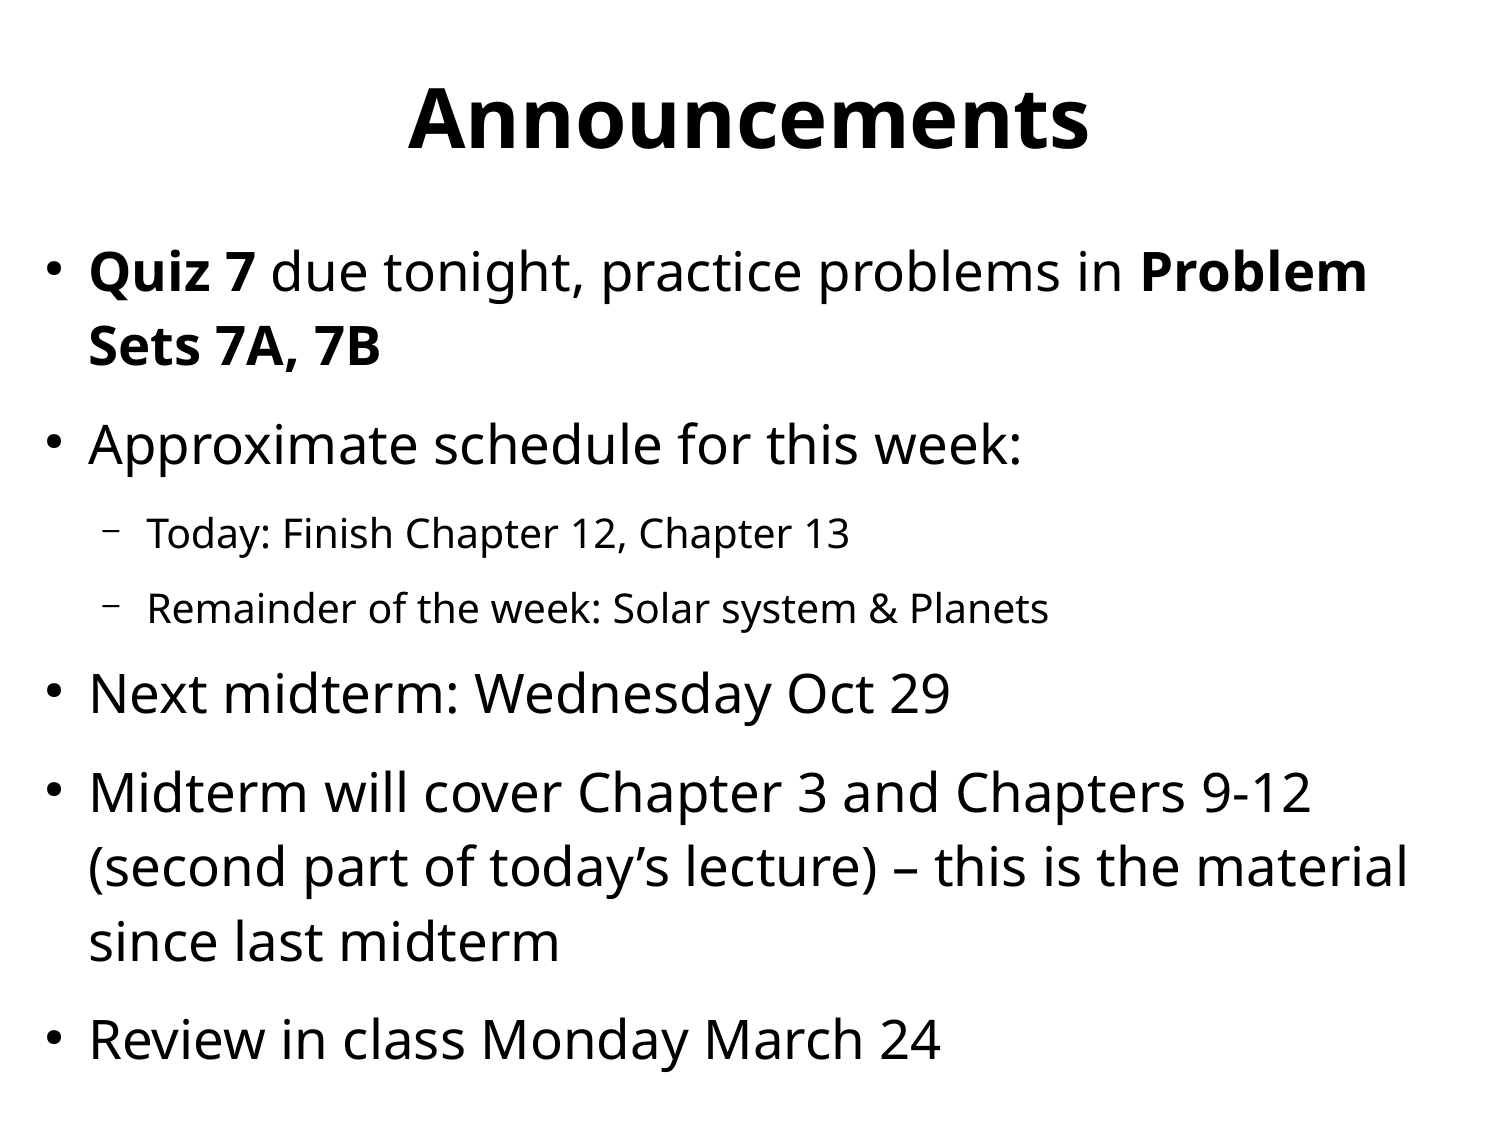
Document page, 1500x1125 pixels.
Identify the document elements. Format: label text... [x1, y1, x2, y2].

list Quiz 7 due tonight, practice problems in Problem Sets 7A, 7B Approximate schedule for this week: Today: Finish Chapter 12, Chapter 13 Remainder of the week: Solar system & Planets Next midterm: Wednesday Oct 29 Midterm will cover Chapter 3 and Chapters 9-12 (second part of today’s lecture) – this is the material since last midterm Review in class Monday March 24 [30, 232, 1471, 1081]
title Announcements [30, 67, 1471, 165]
